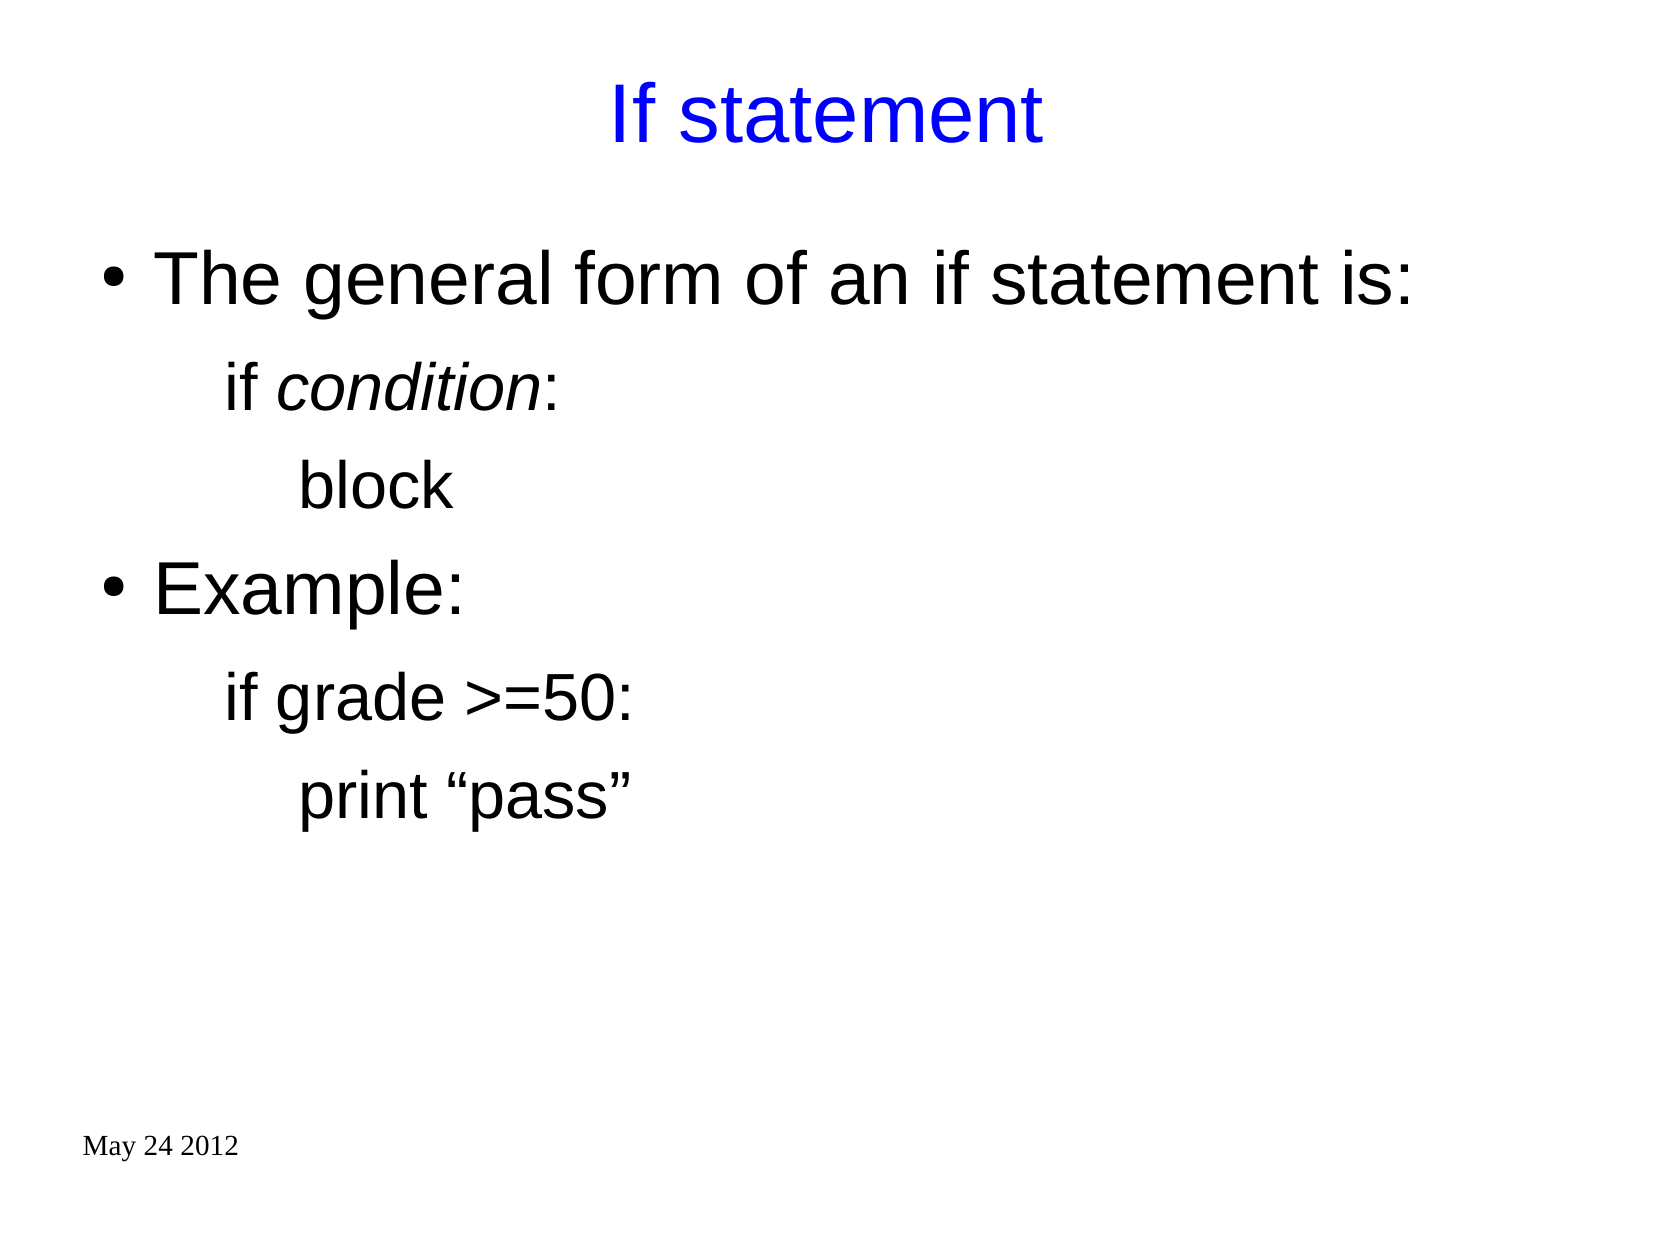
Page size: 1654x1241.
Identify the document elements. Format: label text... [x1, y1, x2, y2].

title If statement [82, 49, 1571, 178]
list The general form of an if statement is: if condition: block Example: if grade >=50: print “pass” [82, 236, 1571, 1109]
